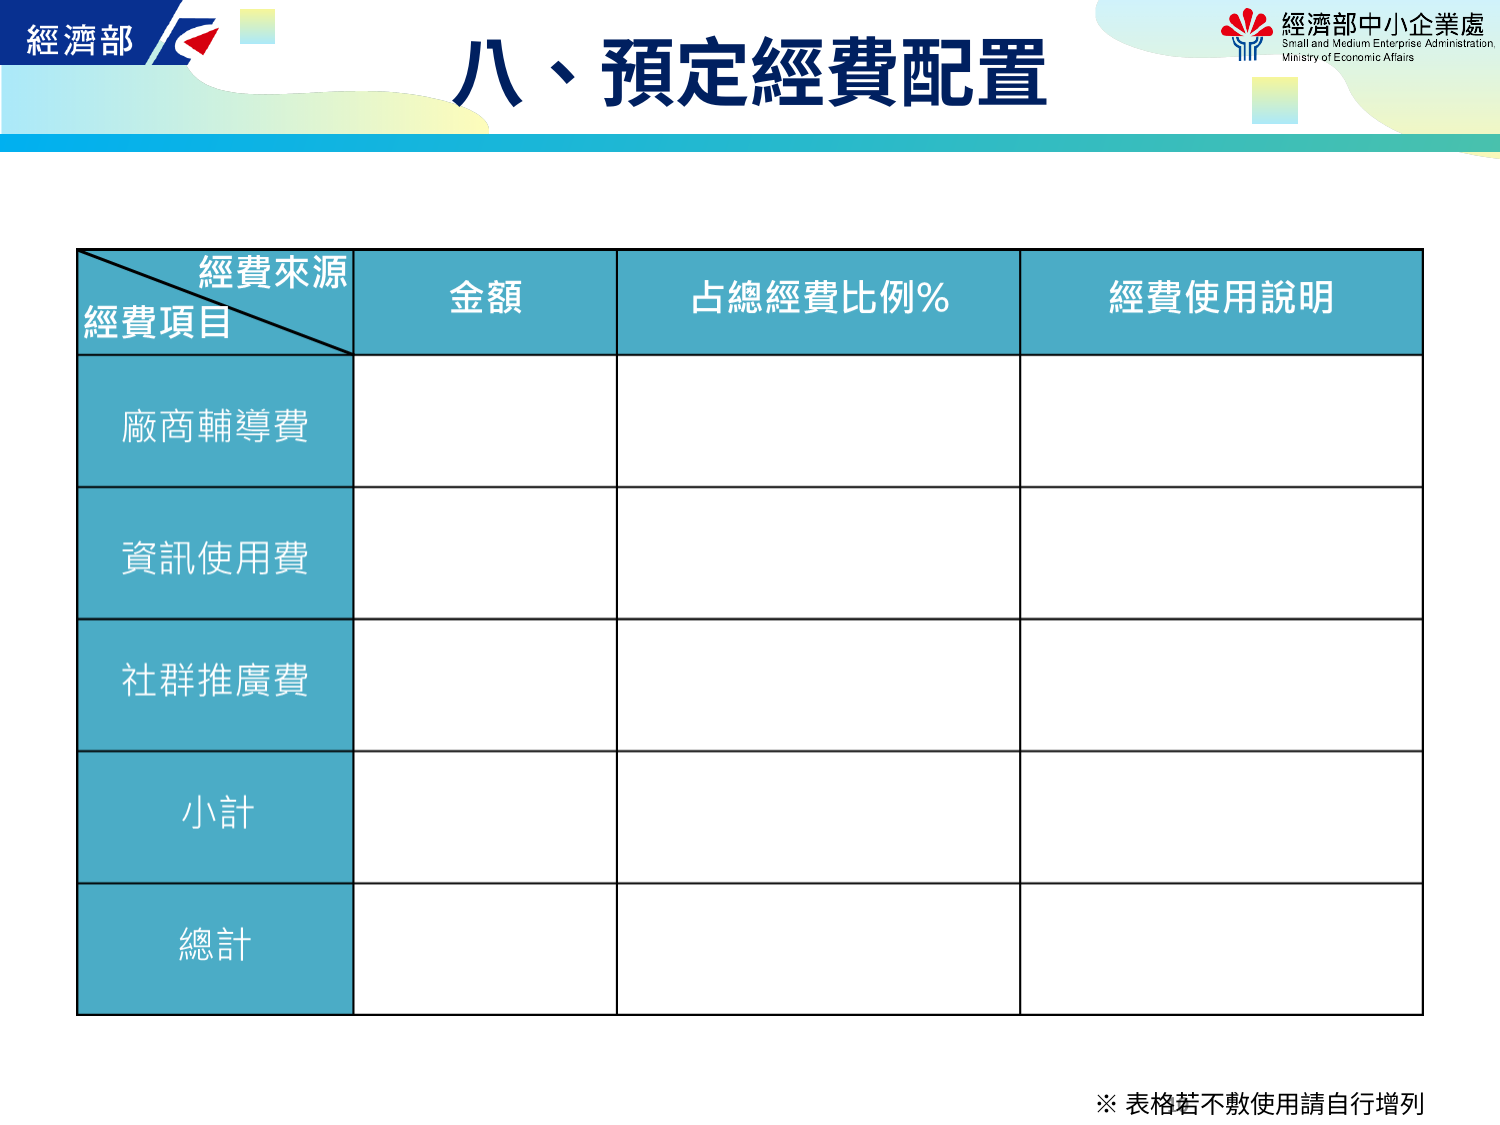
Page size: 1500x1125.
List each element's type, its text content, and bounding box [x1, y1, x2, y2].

text_box 9 [1150, 1073, 1500, 1125]
text_box ※表格若不敷使用請自行增列 [1070, 1080, 1449, 1125]
picture [76, 239, 1424, 1016]
title 八、預定經費配置 [0, 0, 1500, 142]
